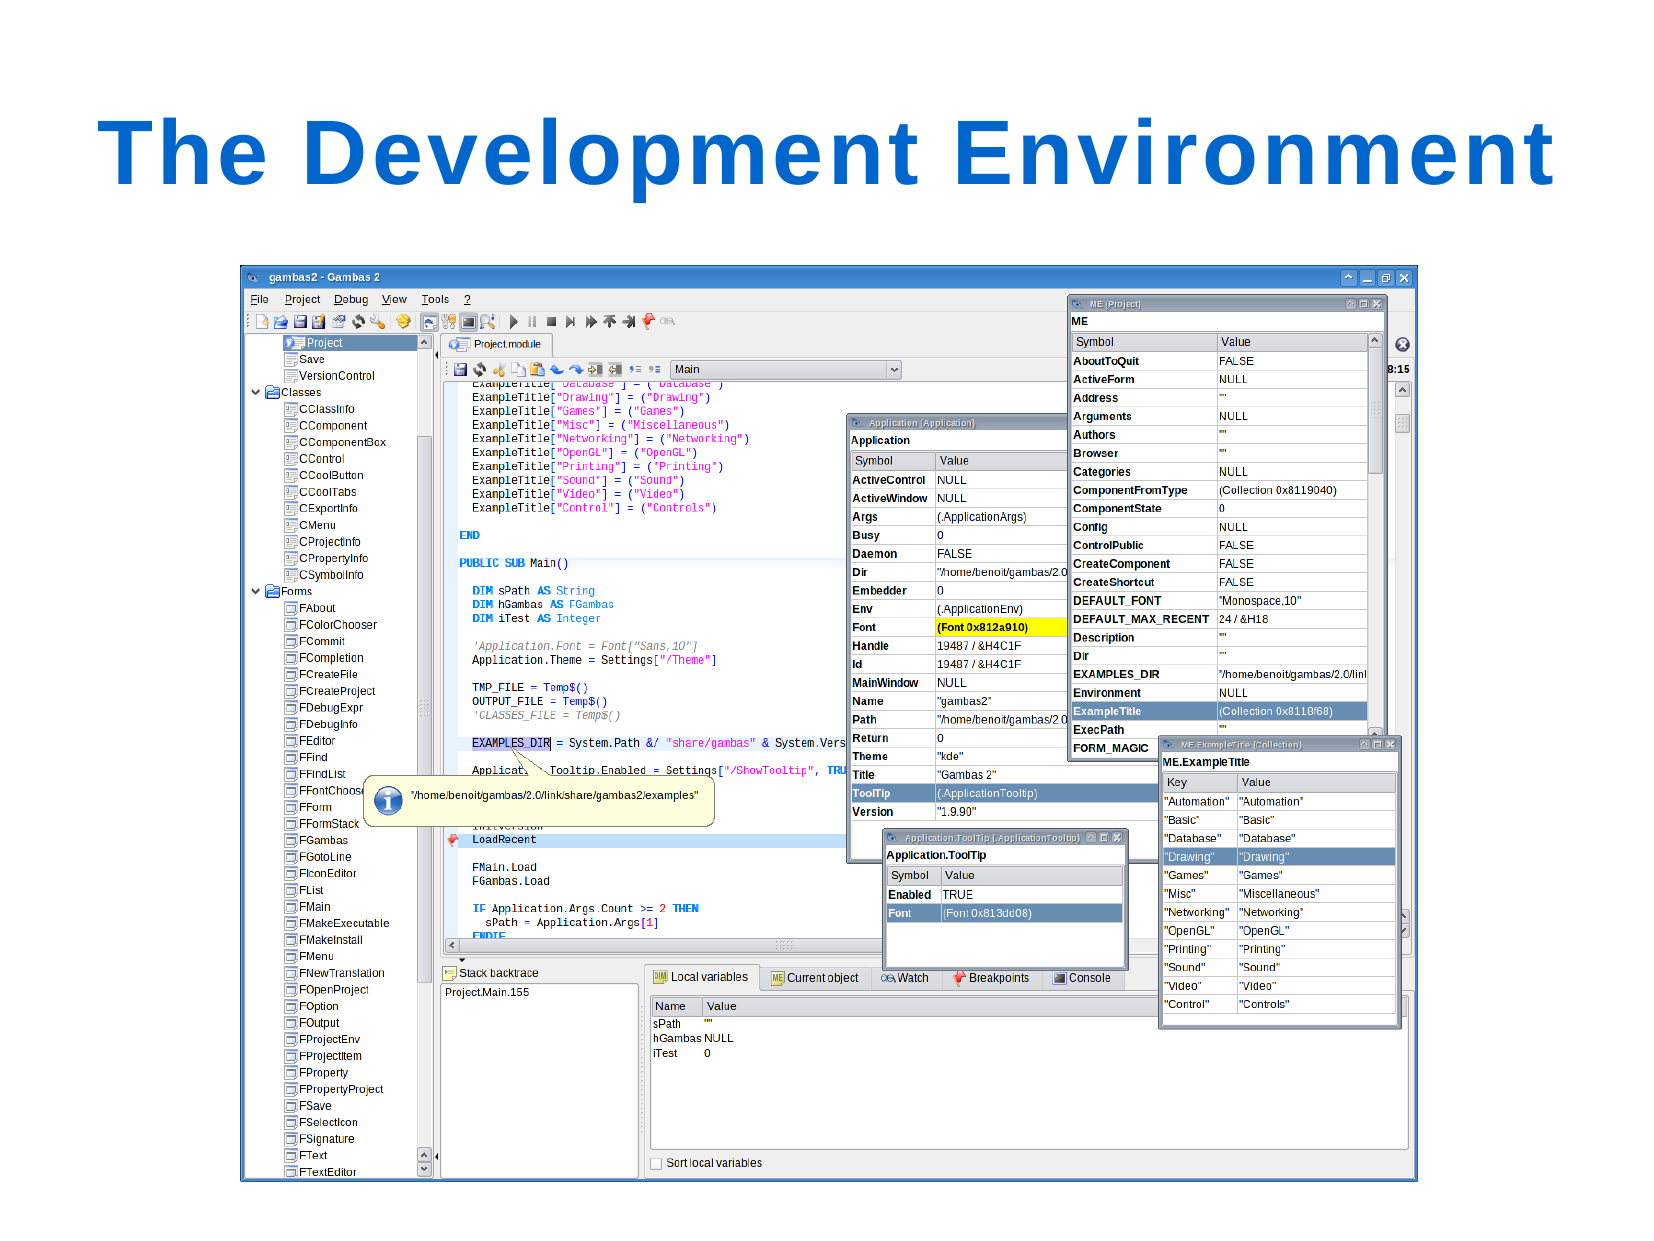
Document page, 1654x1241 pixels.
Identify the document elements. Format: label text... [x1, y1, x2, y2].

title The Development Environment [82, 49, 1571, 257]
picture [240, 265, 1418, 1182]
